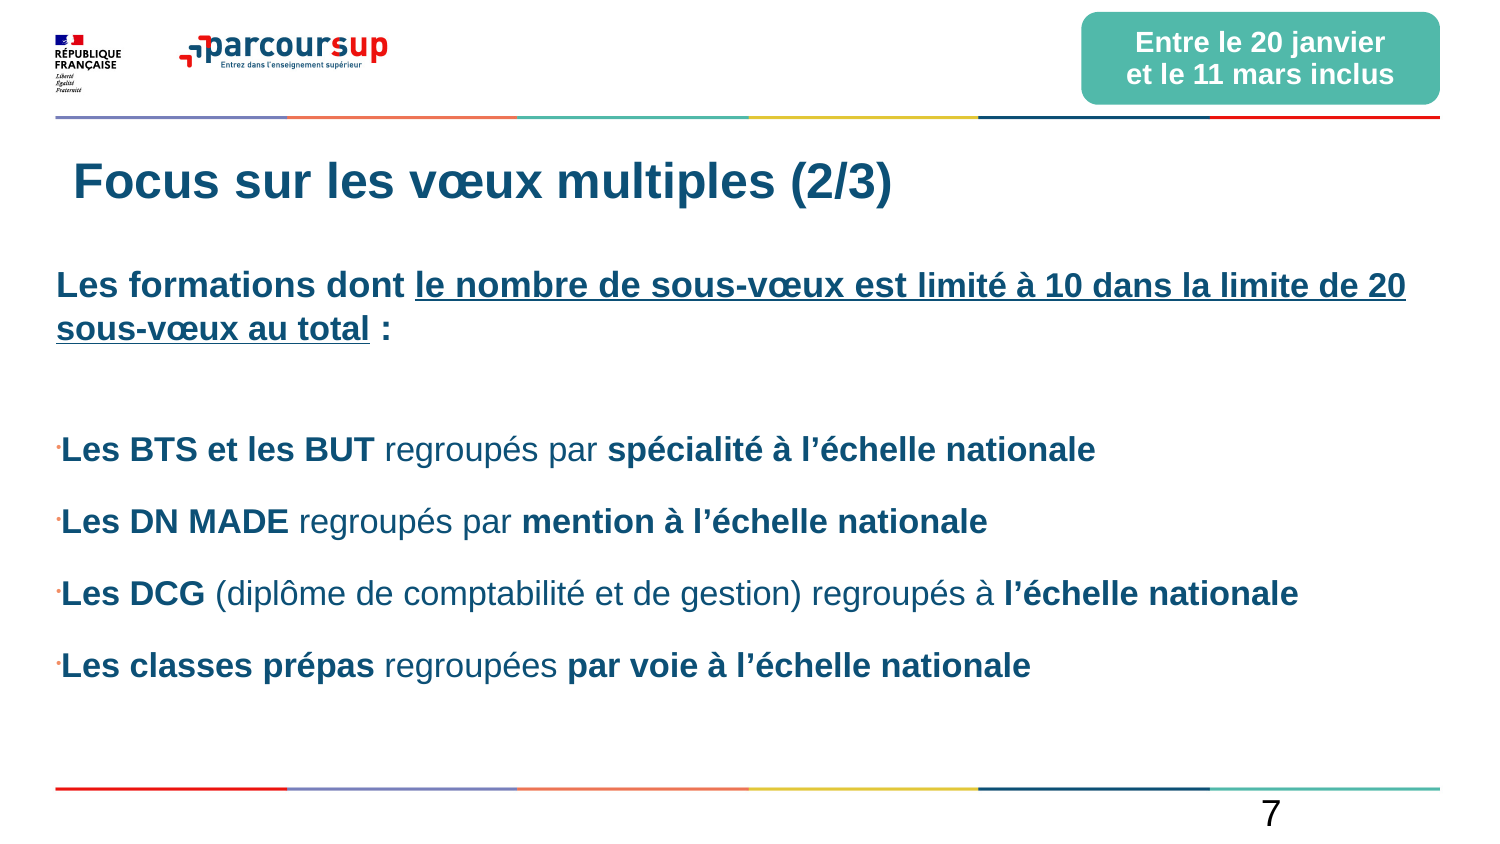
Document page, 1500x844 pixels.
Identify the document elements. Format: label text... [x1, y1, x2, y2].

text_box [1246, 784, 1438, 844]
text_box Entre le 20 janvier et le 11 mars inclus [1083, 14, 1438, 103]
title Focus sur les vœux multiples (2/3) [59, 147, 1441, 221]
list Les formations dont le nombre de sous-vœux est limité à 10 dans la limite de 20 sous-vœux au total : Les BTS et les BUT regroupés par spécialité à l’échelle nationale Les DN MADE regroupés par mention à l’échelle nationale Les DCG (diplôme de comptabilité et de gestion) regroupés à l’échelle nationale Les classes prépas regroupées par voie à l’échelle nationale [41, 209, 1424, 785]
